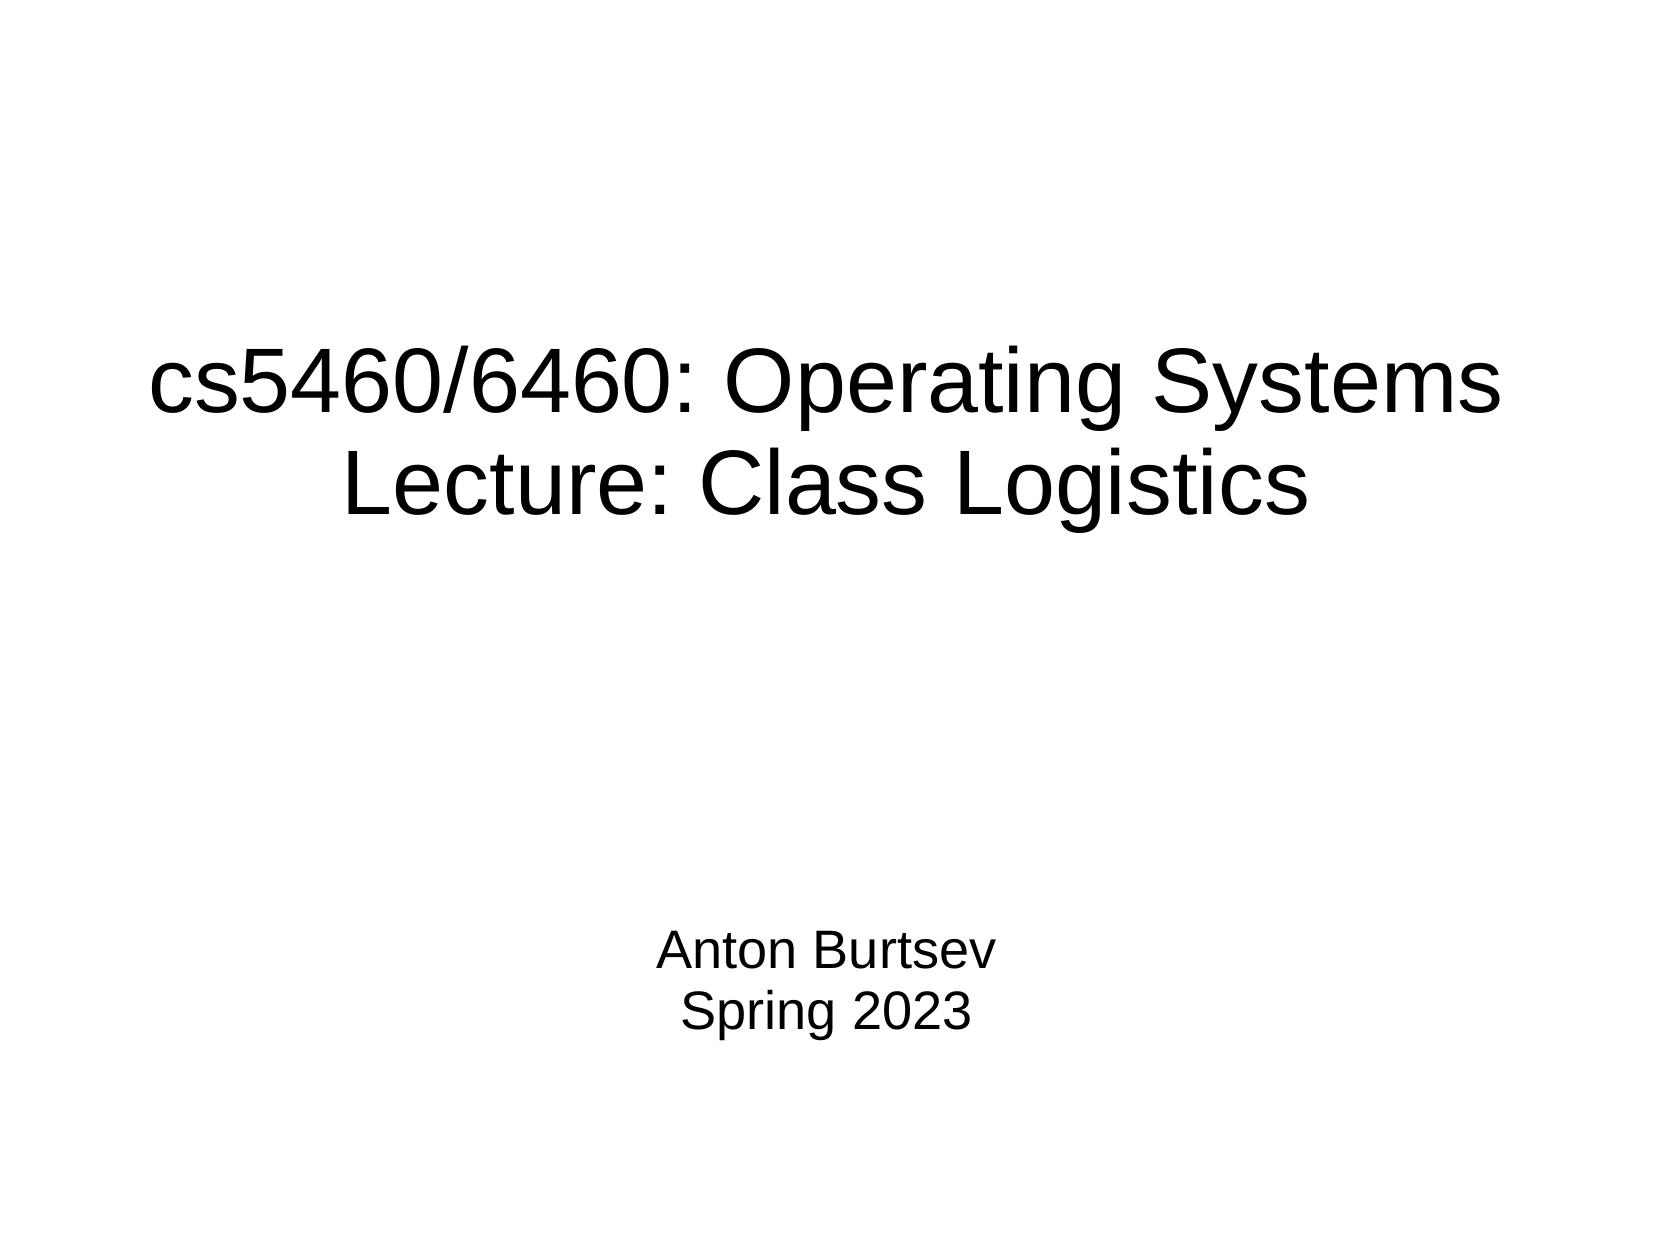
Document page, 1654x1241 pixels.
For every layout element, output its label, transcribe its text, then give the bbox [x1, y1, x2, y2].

subtitle Anton Burtsev Spring 2023 [82, 637, 1571, 1109]
title cs5460/6460: Operating Systems Lecture: Class Logistics [82, 113, 1571, 637]
